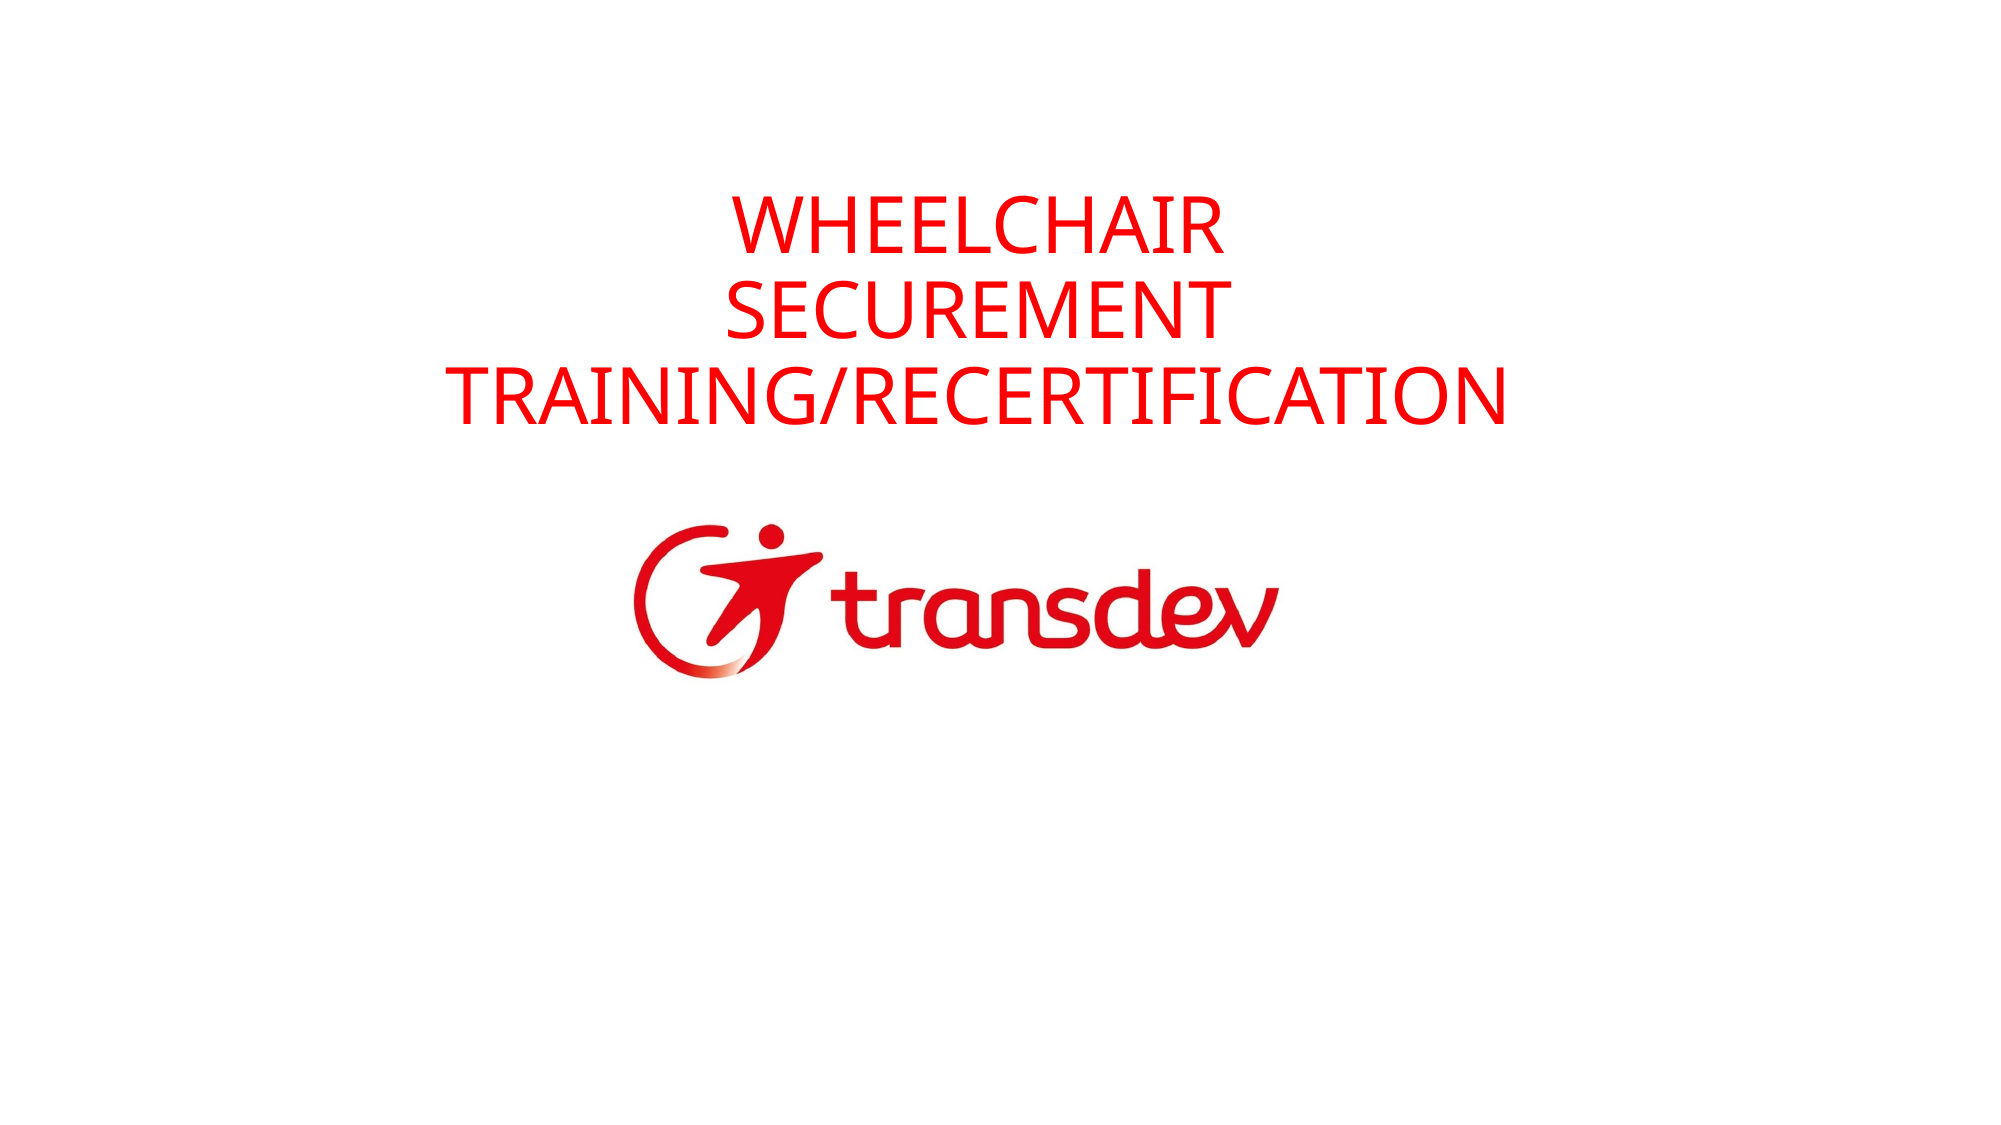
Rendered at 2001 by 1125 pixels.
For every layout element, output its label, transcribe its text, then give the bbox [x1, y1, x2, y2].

picture [630, 510, 1288, 700]
title WHEELCHAIR SECUREMENT TRAINING/RECERTIFICATION [228, 96, 1730, 630]
